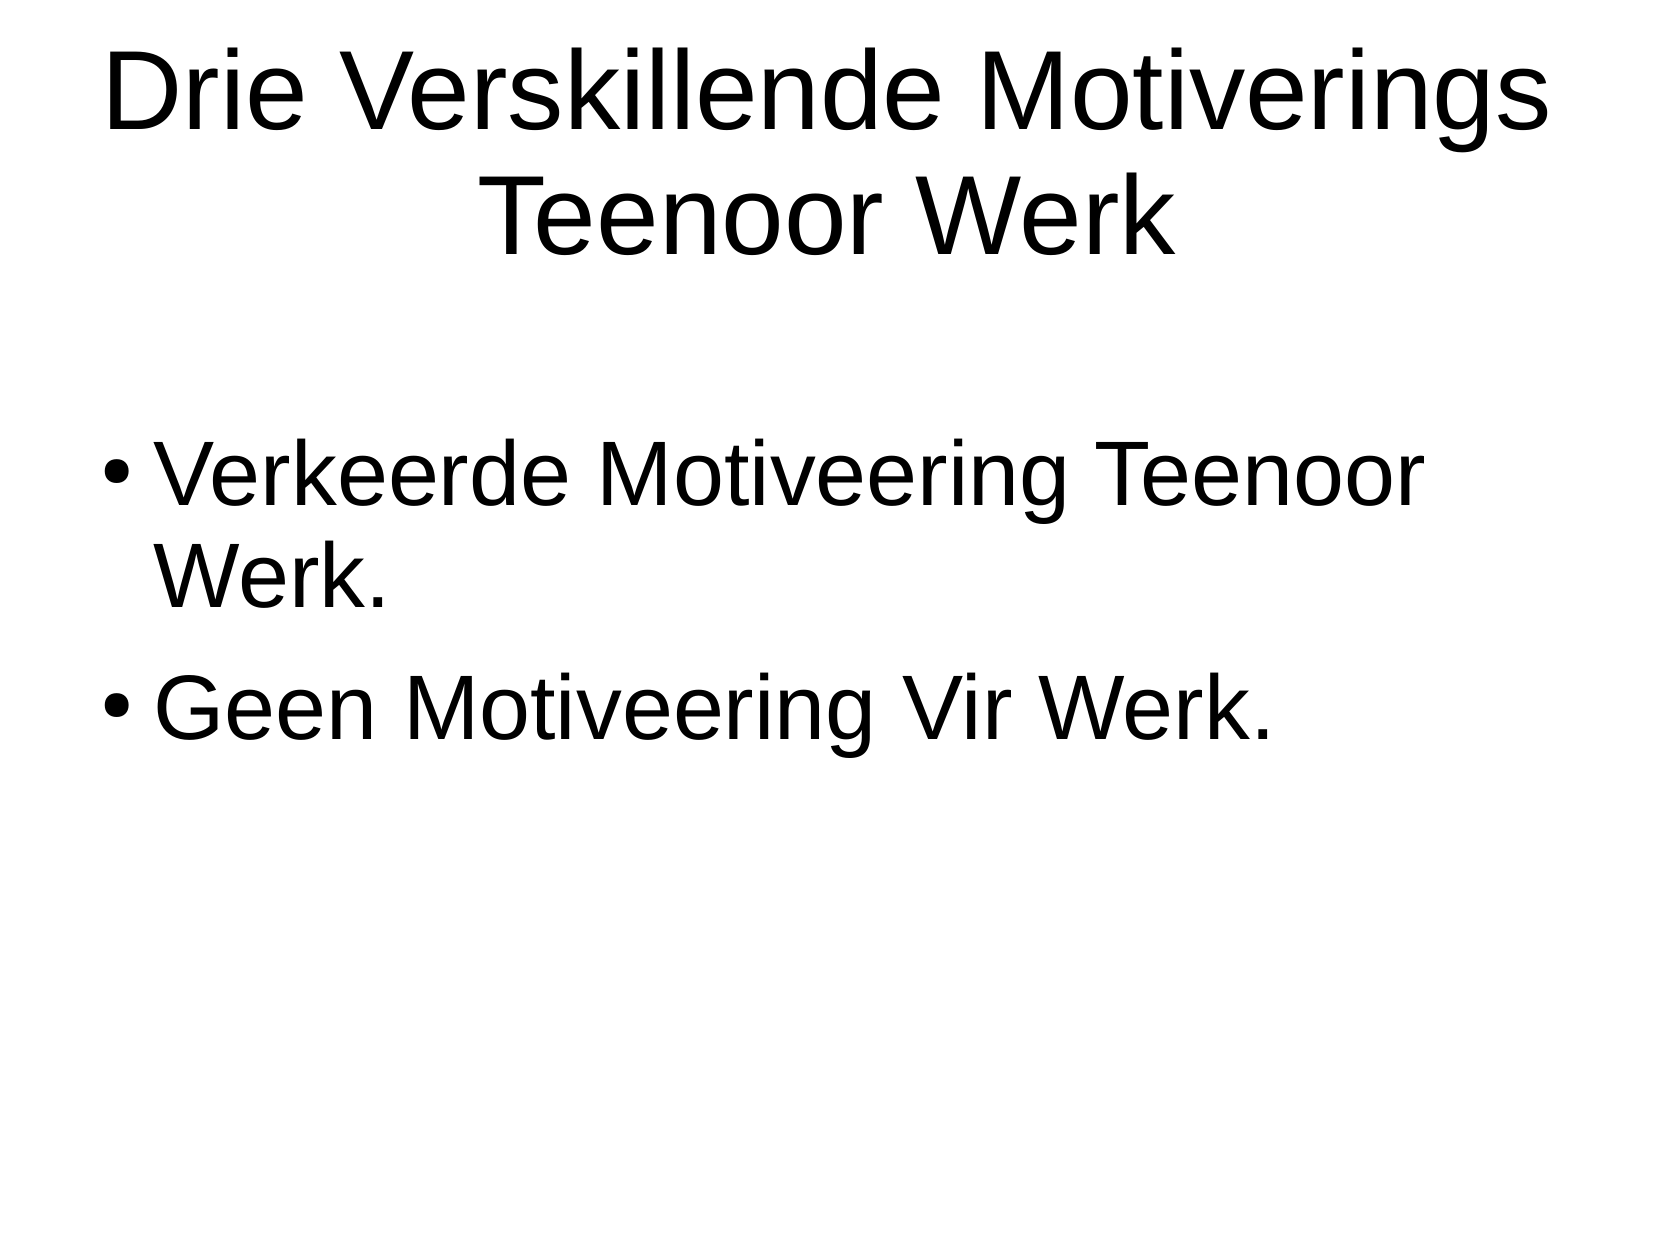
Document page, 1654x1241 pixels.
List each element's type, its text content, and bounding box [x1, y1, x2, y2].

list Verkeerde Motiveering Teenoor Werk. Geen Motiveering Vir Werk. [82, 290, 1571, 1109]
title Drie Verskillende Motiverings Teenoor Werk [82, 27, 1571, 279]
